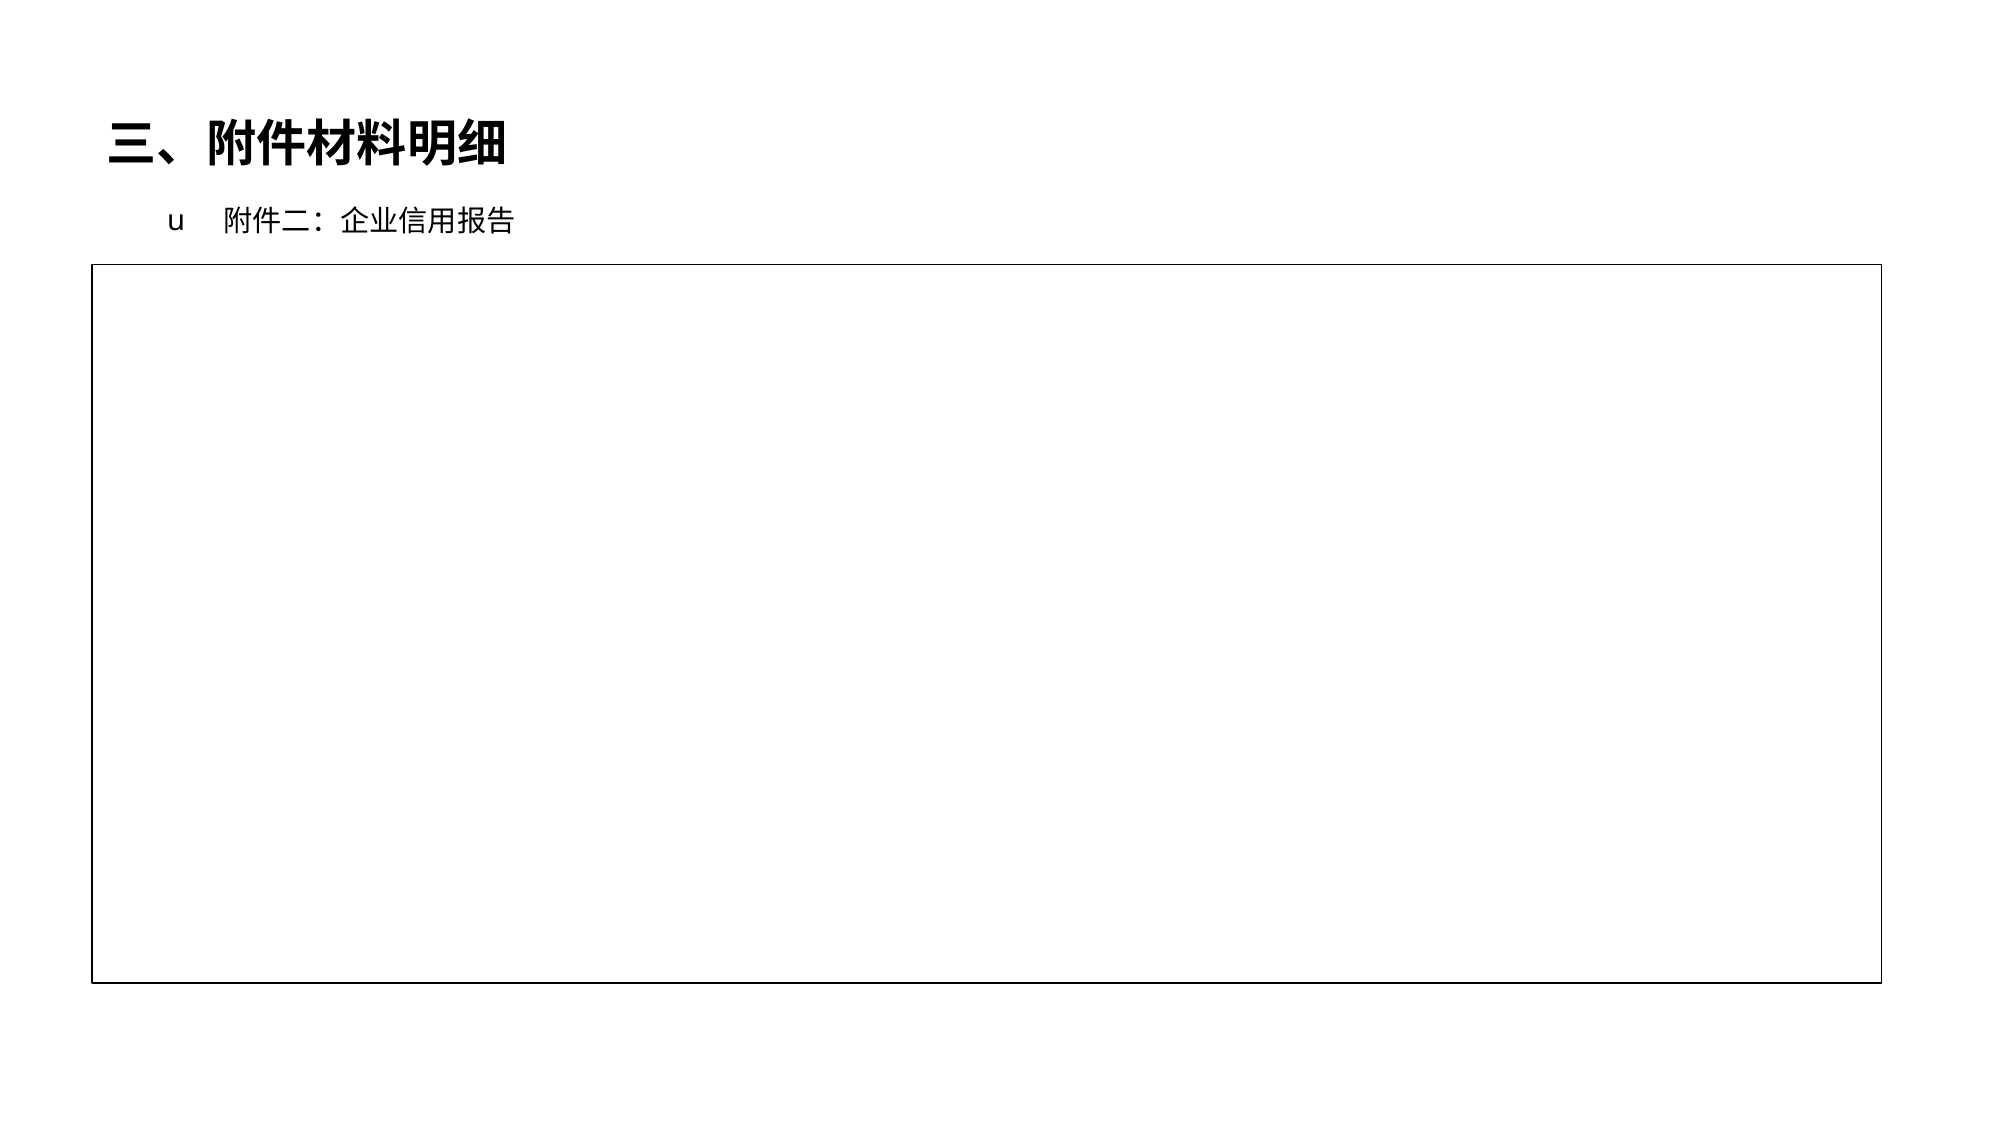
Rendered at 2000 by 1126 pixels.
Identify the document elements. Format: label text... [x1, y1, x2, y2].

text_box 三、附件材料明细 [92, 104, 522, 180]
text_box 附件二：企业信用报告 [152, 194, 644, 245]
